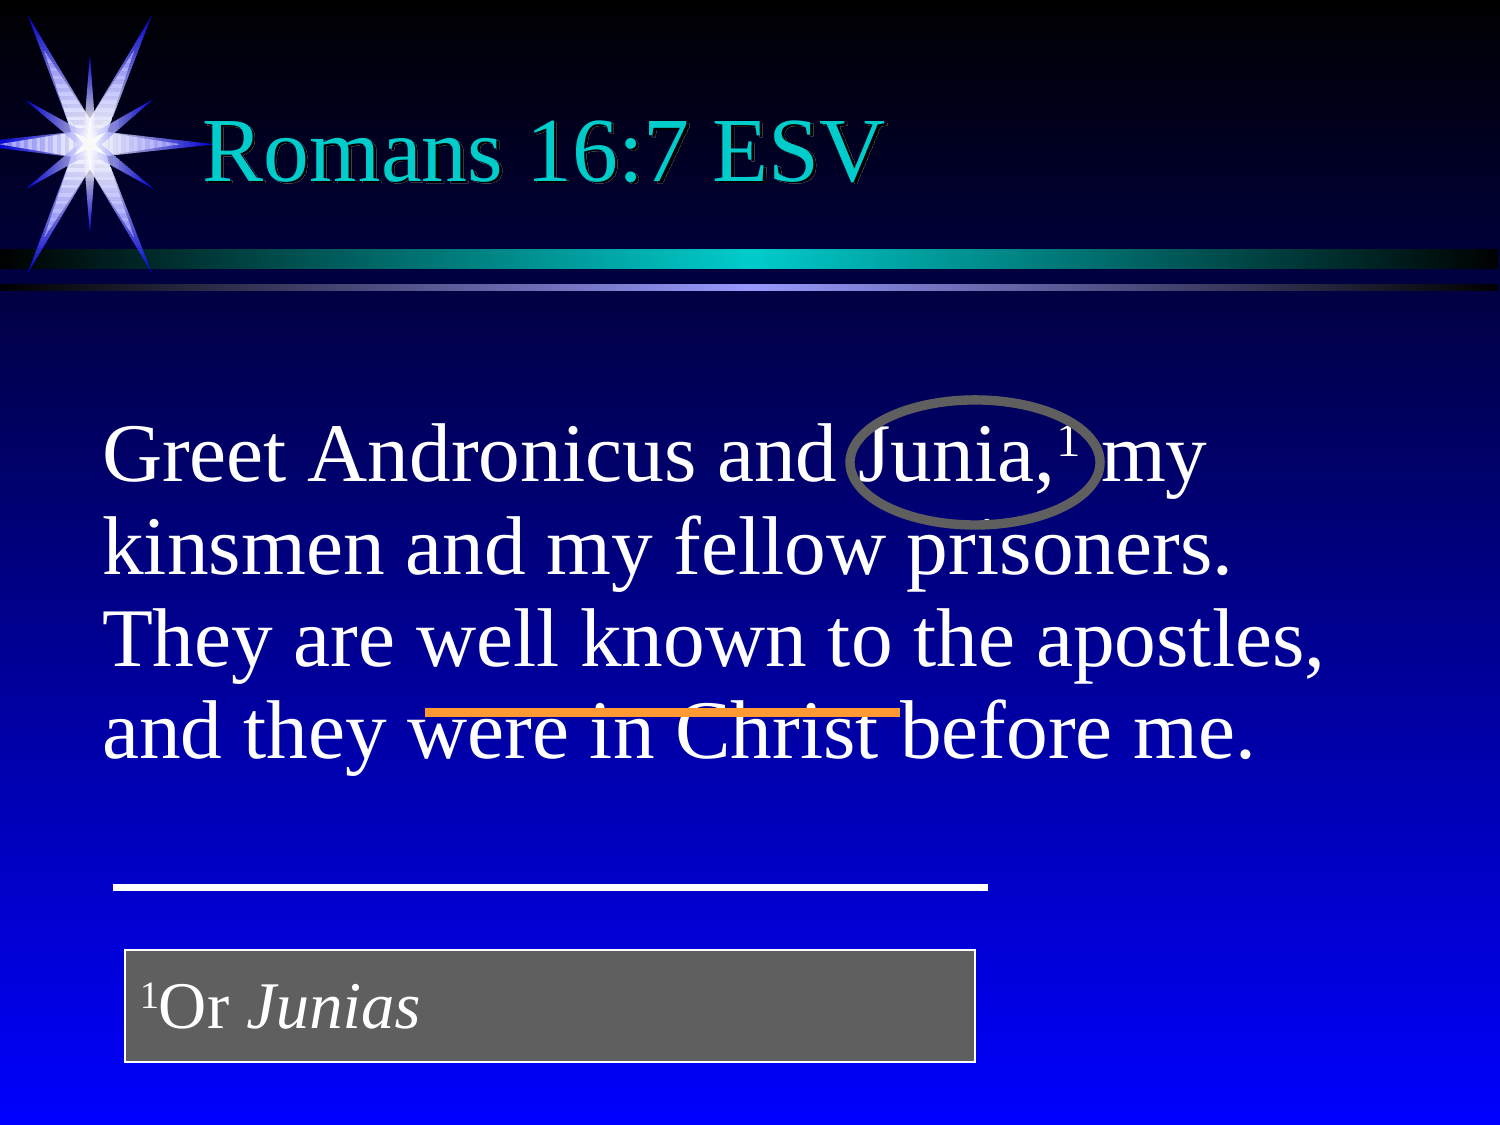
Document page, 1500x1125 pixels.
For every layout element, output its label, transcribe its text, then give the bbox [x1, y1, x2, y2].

text_box 1Or Junias [124, 949, 975, 1063]
text_box Greet Andronicus and Junia,1 my kinsmen and my fellow prisoners. They are well known to the apostles, and they were in Christ before me. [87, 399, 1413, 785]
title Romans 16:7 ESV [187, 56, 1463, 244]
text_box Greet Andronicus and Junia,1 my kinsmen and my fellow prisoners. They are well known to the apostles, and they were in Christ before me. [863, 405, 1095, 520]
